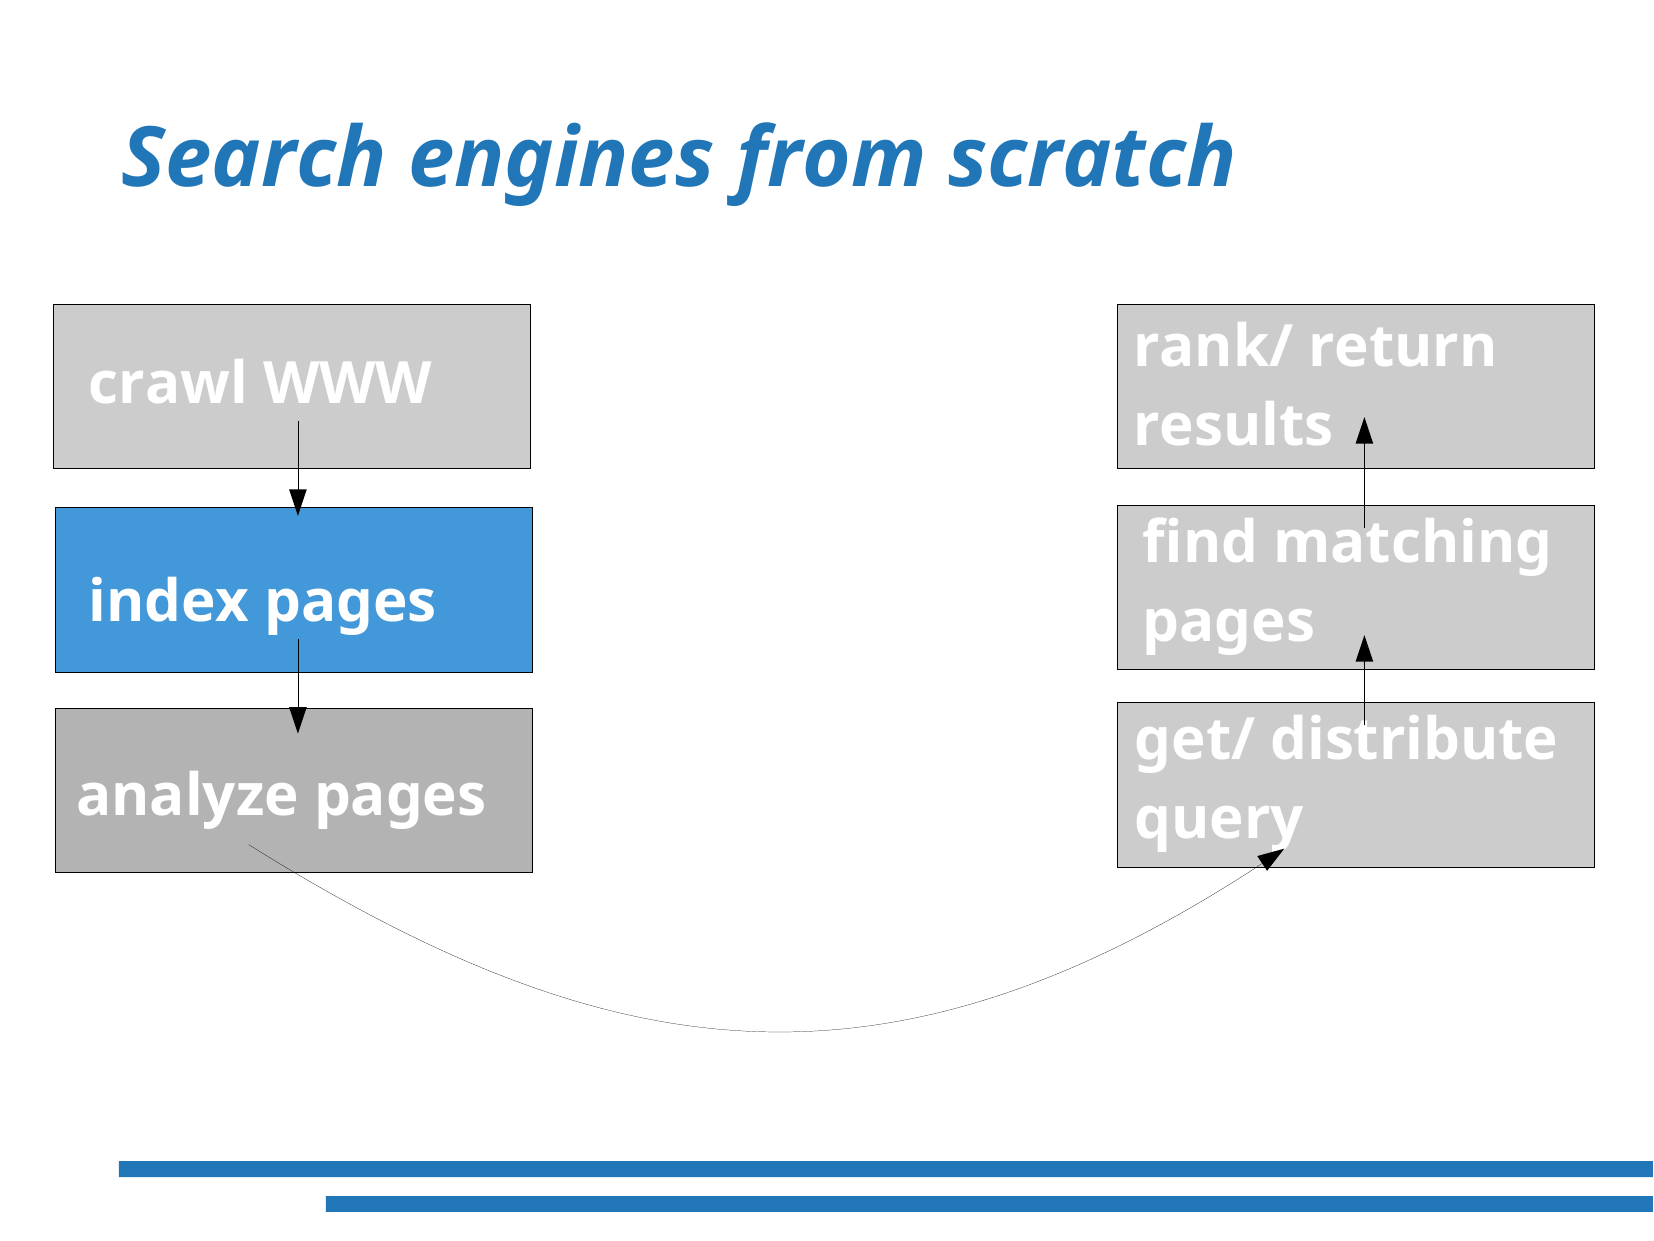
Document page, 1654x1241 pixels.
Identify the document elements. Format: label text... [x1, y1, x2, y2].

text_box [55, 708, 533, 873]
text_box index pages [88, 559, 426, 648]
title Search engines from scratch [121, 50, 1534, 258]
text_box get/ distribute query [1134, 696, 1537, 874]
text_box [1526, 537, 1539, 556]
text_box crawl WWW [88, 341, 420, 430]
text_box [1117, 505, 1143, 670]
text_box [1526, 505, 1595, 670]
text_box [53, 304, 531, 469]
text_box analyze pages [76, 752, 473, 842]
text_box [1117, 304, 1133, 469]
text_box [1117, 702, 1134, 868]
text_box [55, 507, 533, 673]
text_box [1537, 702, 1595, 868]
text_box [1458, 304, 1595, 469]
text_box find matching pages [1143, 500, 1526, 677]
text_box [1526, 558, 1539, 570]
text_box [1537, 733, 1547, 739]
text_box rank/ return results [1133, 304, 1458, 481]
